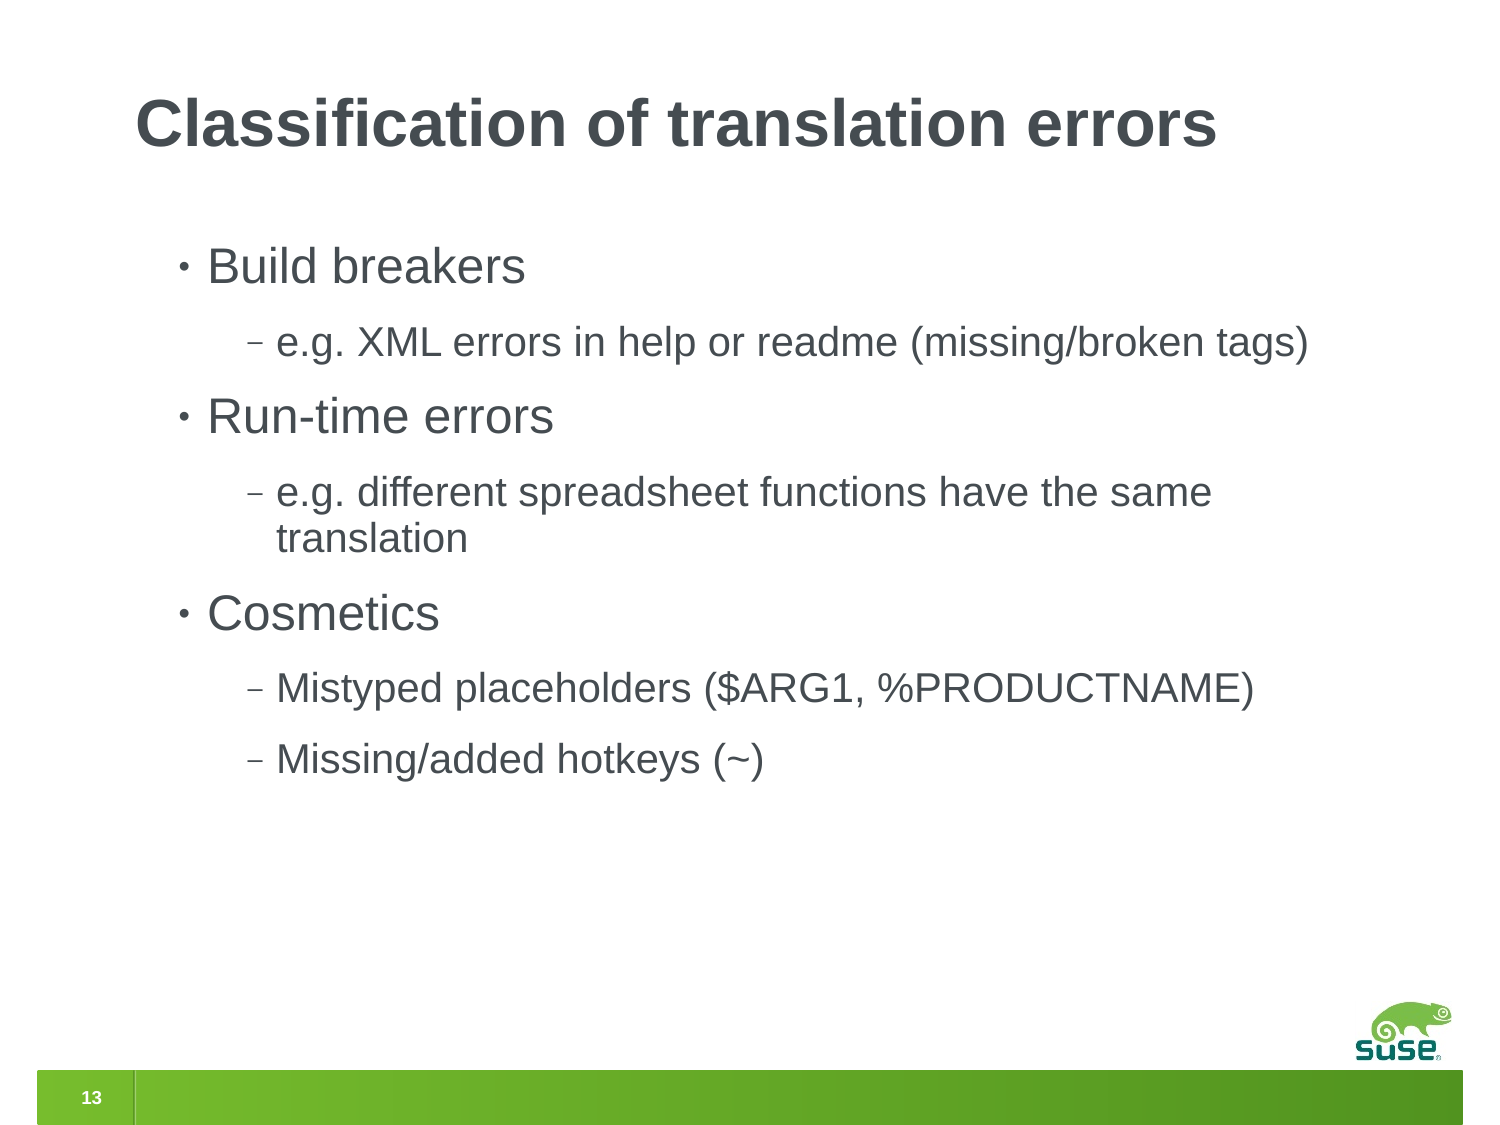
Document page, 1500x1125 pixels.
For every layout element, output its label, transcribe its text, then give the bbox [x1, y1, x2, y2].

picture [1355, 1001, 1452, 1061]
list Build breakers e.g. XML errors in help or readme (missing/broken tags) Run-time errors e.g. different spreadsheet functions have the same translation Cosmetics Mistyped placeholders ($ARG1, %PRODUCTNAME) Missing/added hotkeys (~) [135, 238, 1372, 892]
title Classification of translation errors [135, 41, 1372, 204]
